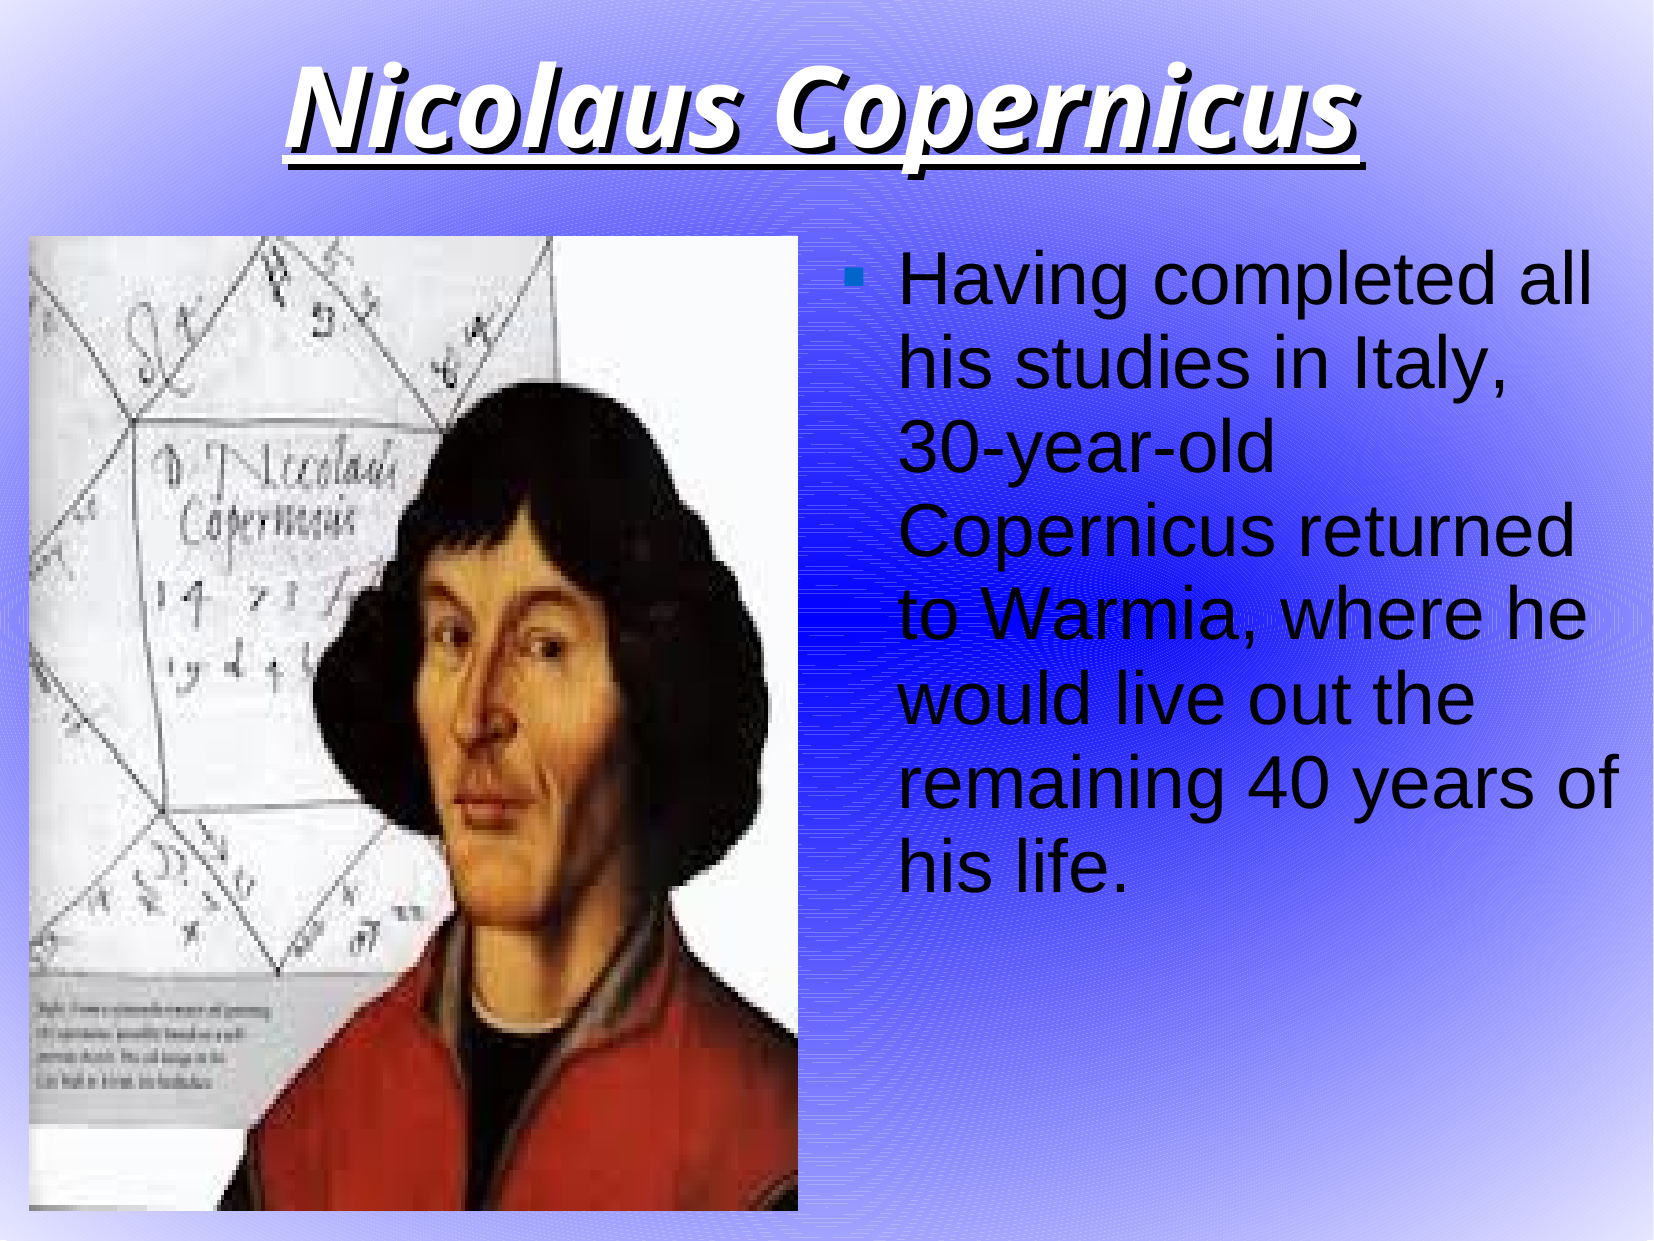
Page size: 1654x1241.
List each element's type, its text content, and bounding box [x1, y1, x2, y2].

title Nicolaus Copernicus [76, 7, 1565, 200]
list Having completed all his studies in Italy, 30-year-old Copernicus returned to Warmia, where he would live out the remaining 40 years of his life. [826, 236, 1625, 1211]
picture [29, 236, 798, 1211]
